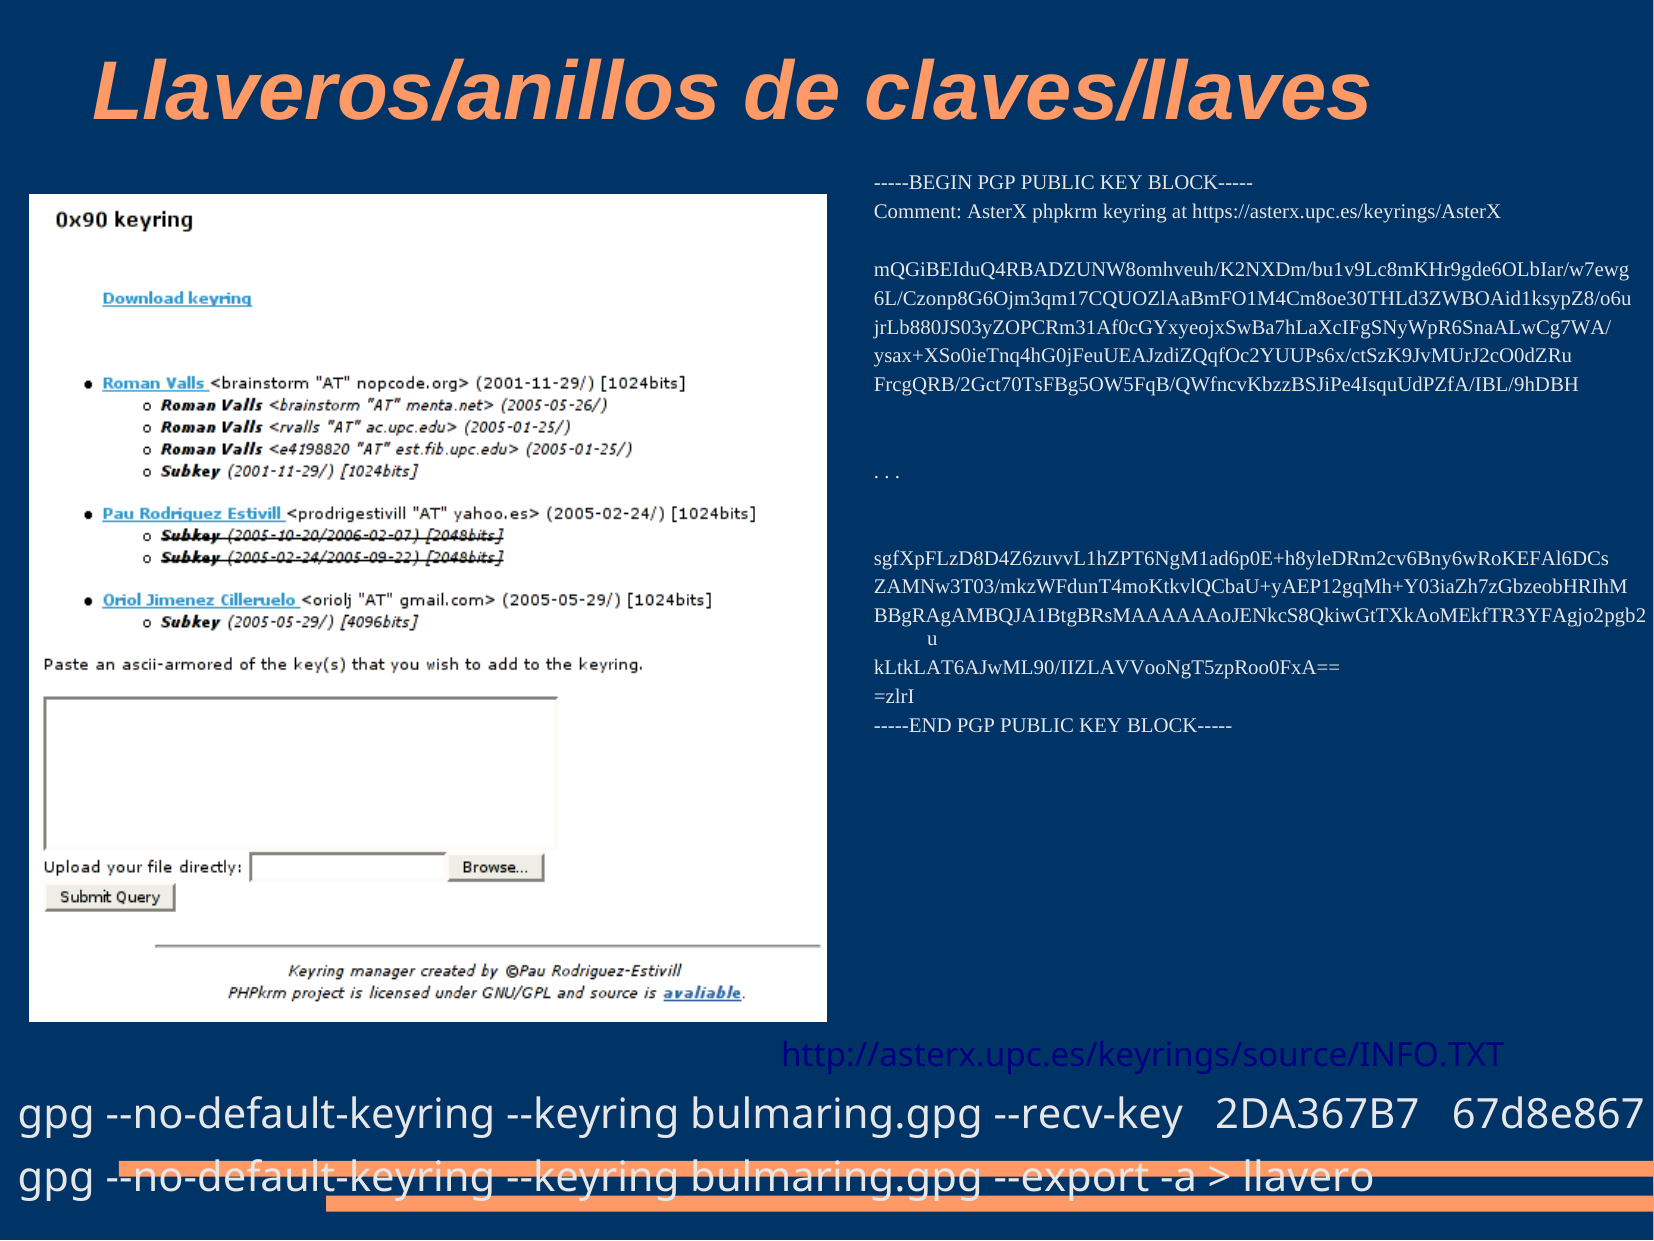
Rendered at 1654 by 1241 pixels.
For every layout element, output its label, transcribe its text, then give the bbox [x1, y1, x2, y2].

list -----BEGIN PGP PUBLIC KEY BLOCK----- Comment: AsterX phpkrm keyring at https://asterx.upc.es/keyrings/AsterX mQGiBEIduQ4RBADZUNW8omhveuh/K2NXDm/bu1v9Lc8mKHr9gde6OLbIar/w7ewg 6L/Czonp8G6Ojm3qm17CQUOZlAaBmFO1M4Cm8oe30THLd3ZWBOAid1ksypZ8/o6u jrLb880JS03yZOPCRm31Af0cGYxyeojxSwBa7hLaXcIFgSNyWpR6SnaALwCg7WA/ ysax+XSo0ieTnq4hG0jFeuUEAJzdiZQqfOc2YUUPs6x/ctSzK9JvMUrJ2cO0dZRu FrcgQRB/2Gct70TsFBg5OW5FqB/QWfncvKbzzBSJiPe4IsquUdPZfA/IBL/9hDBH . . . sgfXpFLzD8D4Z6zuvvL1hZPT6NgM1ad6p0E+h8yleDRm2cv6Bny6wRoKEFAl6DCs ZAMNw3T03/mkzWFdunT4moKtkvlQCbaU+yAEP12gqMh+Y03iaZh7zGbzeobHRIhM BBgRAgAMBQJA1BtgBRsMAAAAAAoJENkcS8QkiwGtTXkAoMEkfTR3YFAgjo2pgb2u kLtkLAT6AJwML90/IIZLAVVooNgT5zpRoo0FxA== =zlrI -----END PGP PUBLIC KEY BLOCK----- [856, 171, 1654, 643]
picture [29, 194, 827, 1022]
title Llaveros/anillos de claves/llaves [32, 0, 1446, 195]
list http://asterx.upc.es/keyrings/source/INFO.TXT gpg --no-default-keyring --keyring bulmaring.gpg --recv-key 2DA367B7 67d8e867 gpg --no-default-keyring --keyring bulmaring.gpg --export -a > llavero [0, 643, 1654, 1144]
